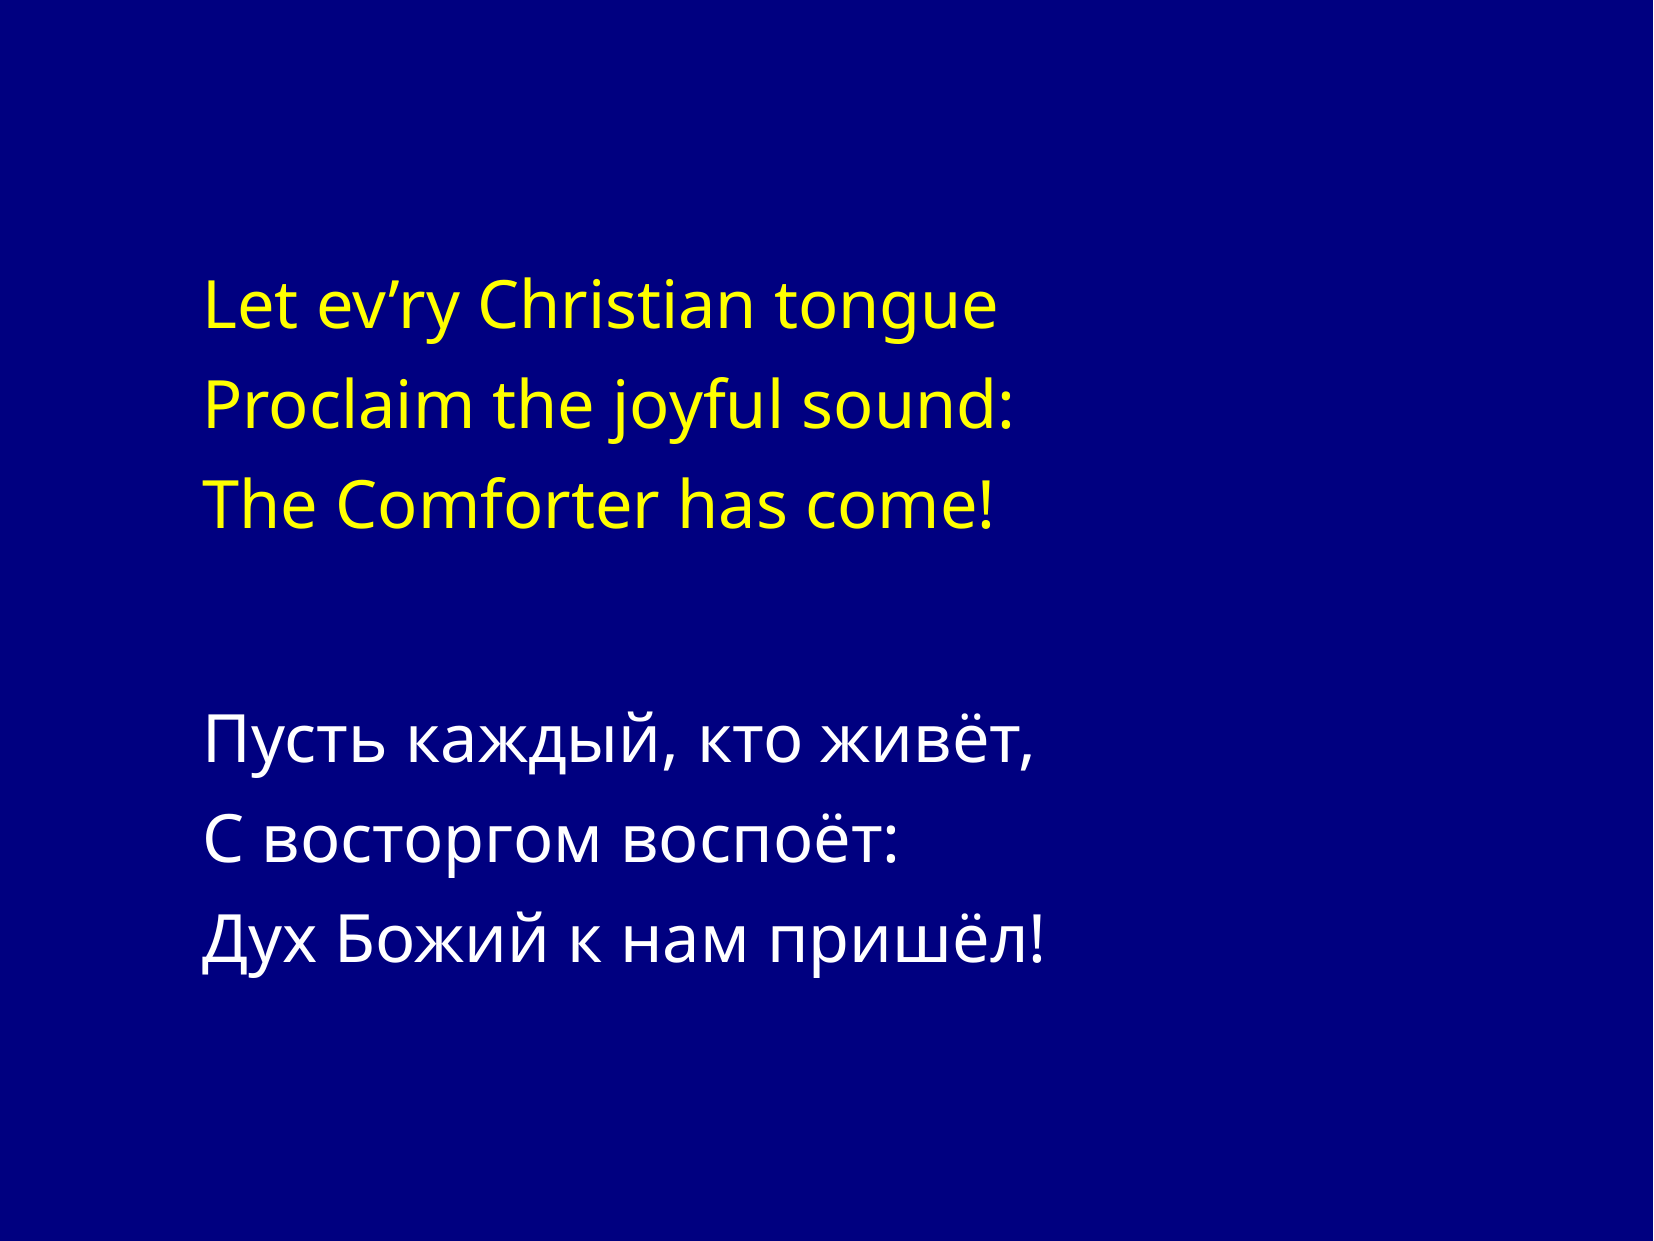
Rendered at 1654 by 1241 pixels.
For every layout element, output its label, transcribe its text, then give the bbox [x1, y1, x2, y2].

text_box Let ev’ry Christian tongue Proclaim the joyful sound: The Comforter has come! [75, 150, 1576, 638]
text_box Пусть каждый, кто живёт, С восторгом воспоёт: Дух Божий к нам пришёл! [75, 675, 1576, 1163]
